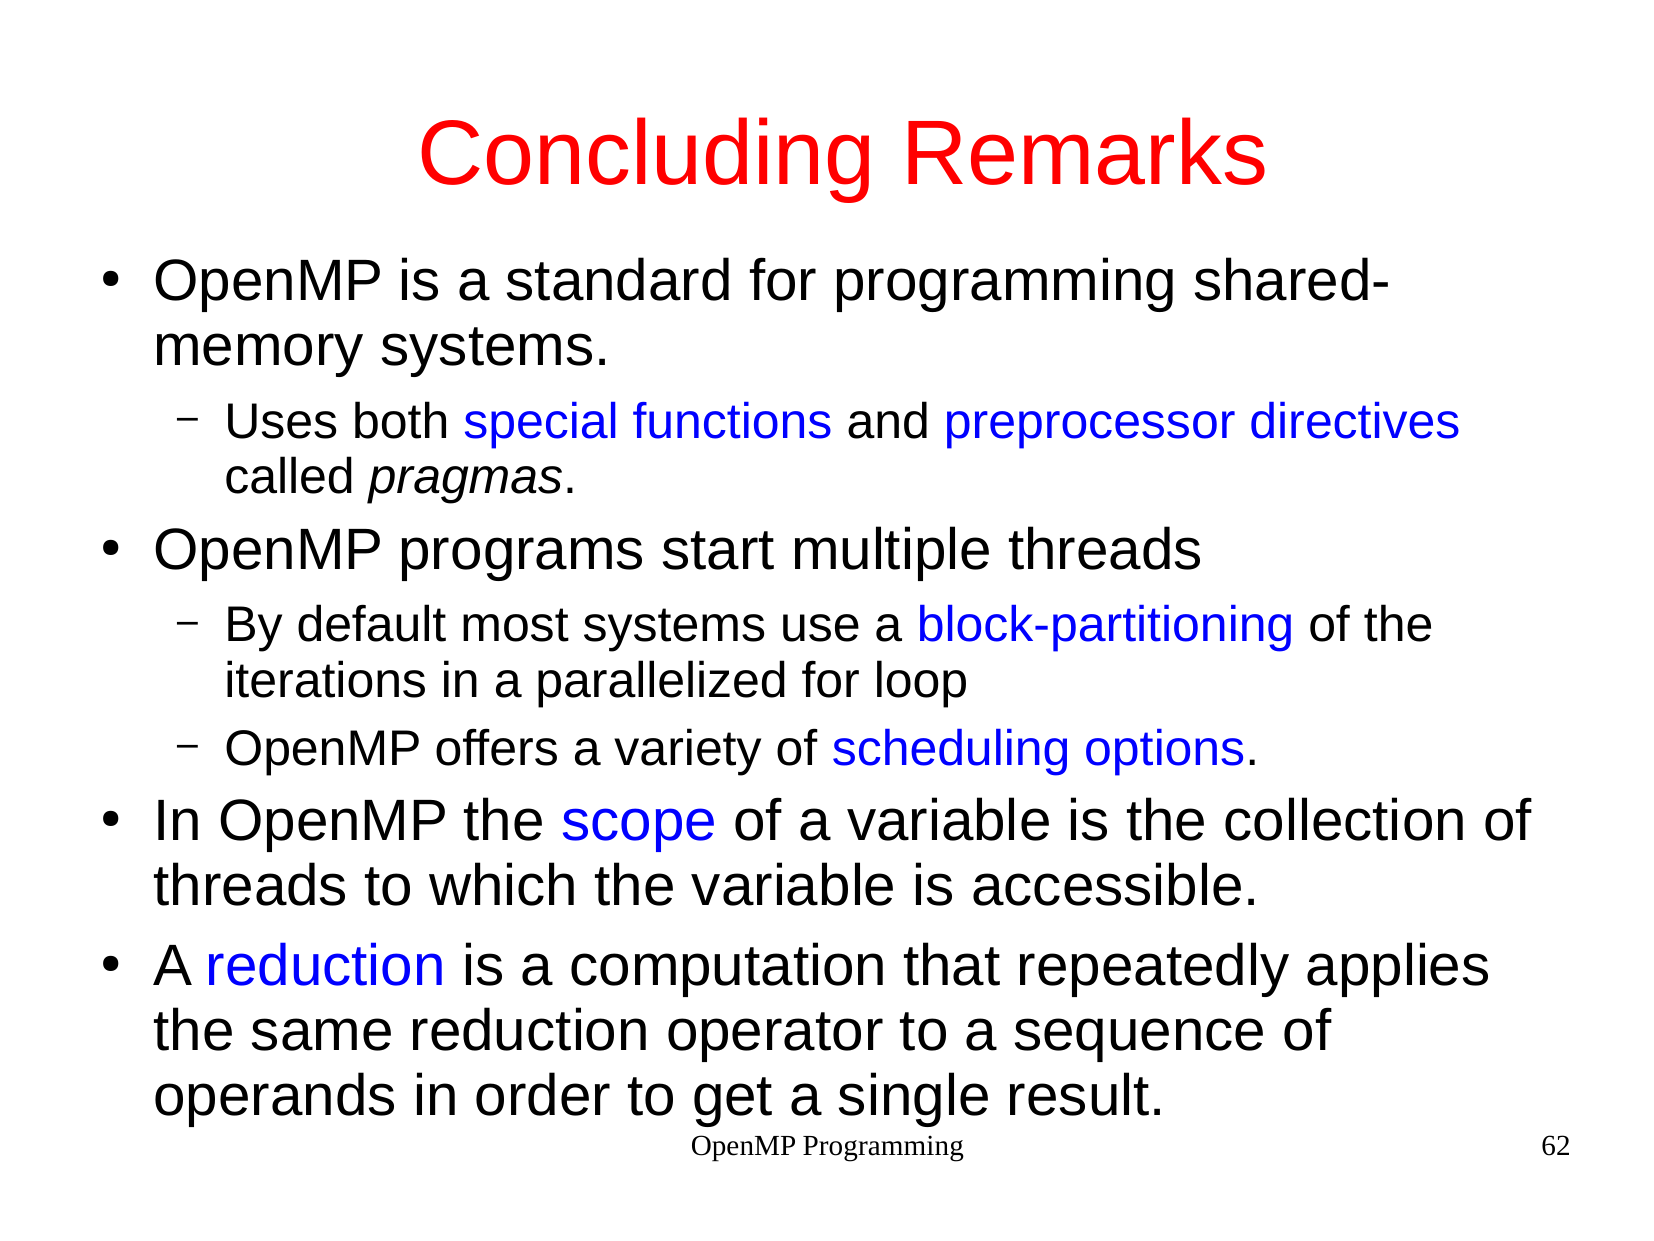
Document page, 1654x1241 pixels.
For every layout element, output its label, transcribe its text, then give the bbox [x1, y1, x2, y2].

title Concluding Remarks [82, 49, 1571, 248]
list OpenMP is a standard for programming shared-memory systems. Uses both special functions and preprocessor directives called pragmas. OpenMP programs start multiple threads By default most systems use a block-partitioning of the iterations in a parallelized for loop OpenMP offers a variety of scheduling options. In OpenMP the scope of a variable is the collection of threads to which the variable is accessible. A reduction is a computation that repeatedly applies the same reduction operator to a sequence of operands in order to get a single result. [82, 248, 1571, 1170]
